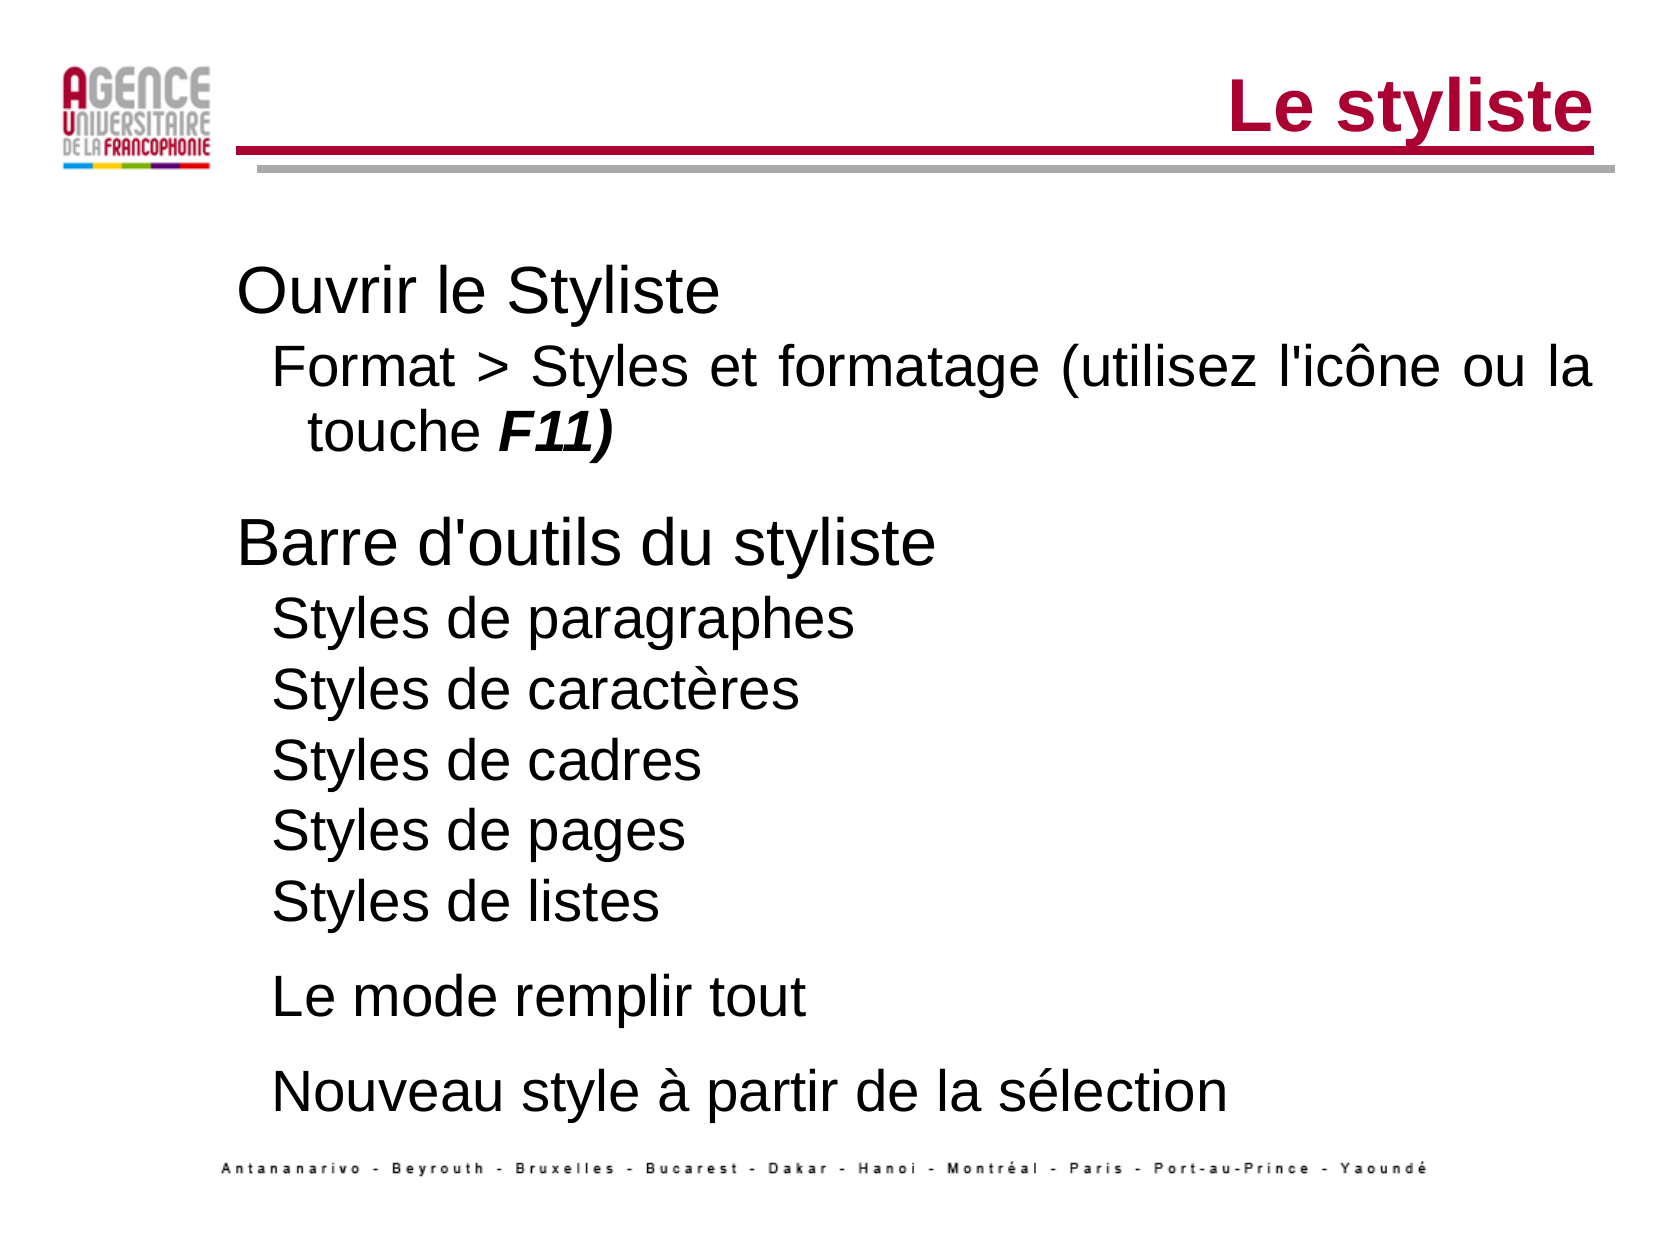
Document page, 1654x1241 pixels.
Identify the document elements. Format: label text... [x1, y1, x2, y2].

picture [29, 29, 1625, 1241]
list Ouvrir le Styliste Format > Styles et formatage (utilisez l'icône ou la touche F11) Barre d'outils du styliste Styles de paragraphes Styles de caractères Styles de cadres Styles de pages Styles de listes Le mode remplir tout Nouveau style à partir de la sélection [236, 241, 1595, 1135]
title Le styliste [236, 63, 1595, 148]
